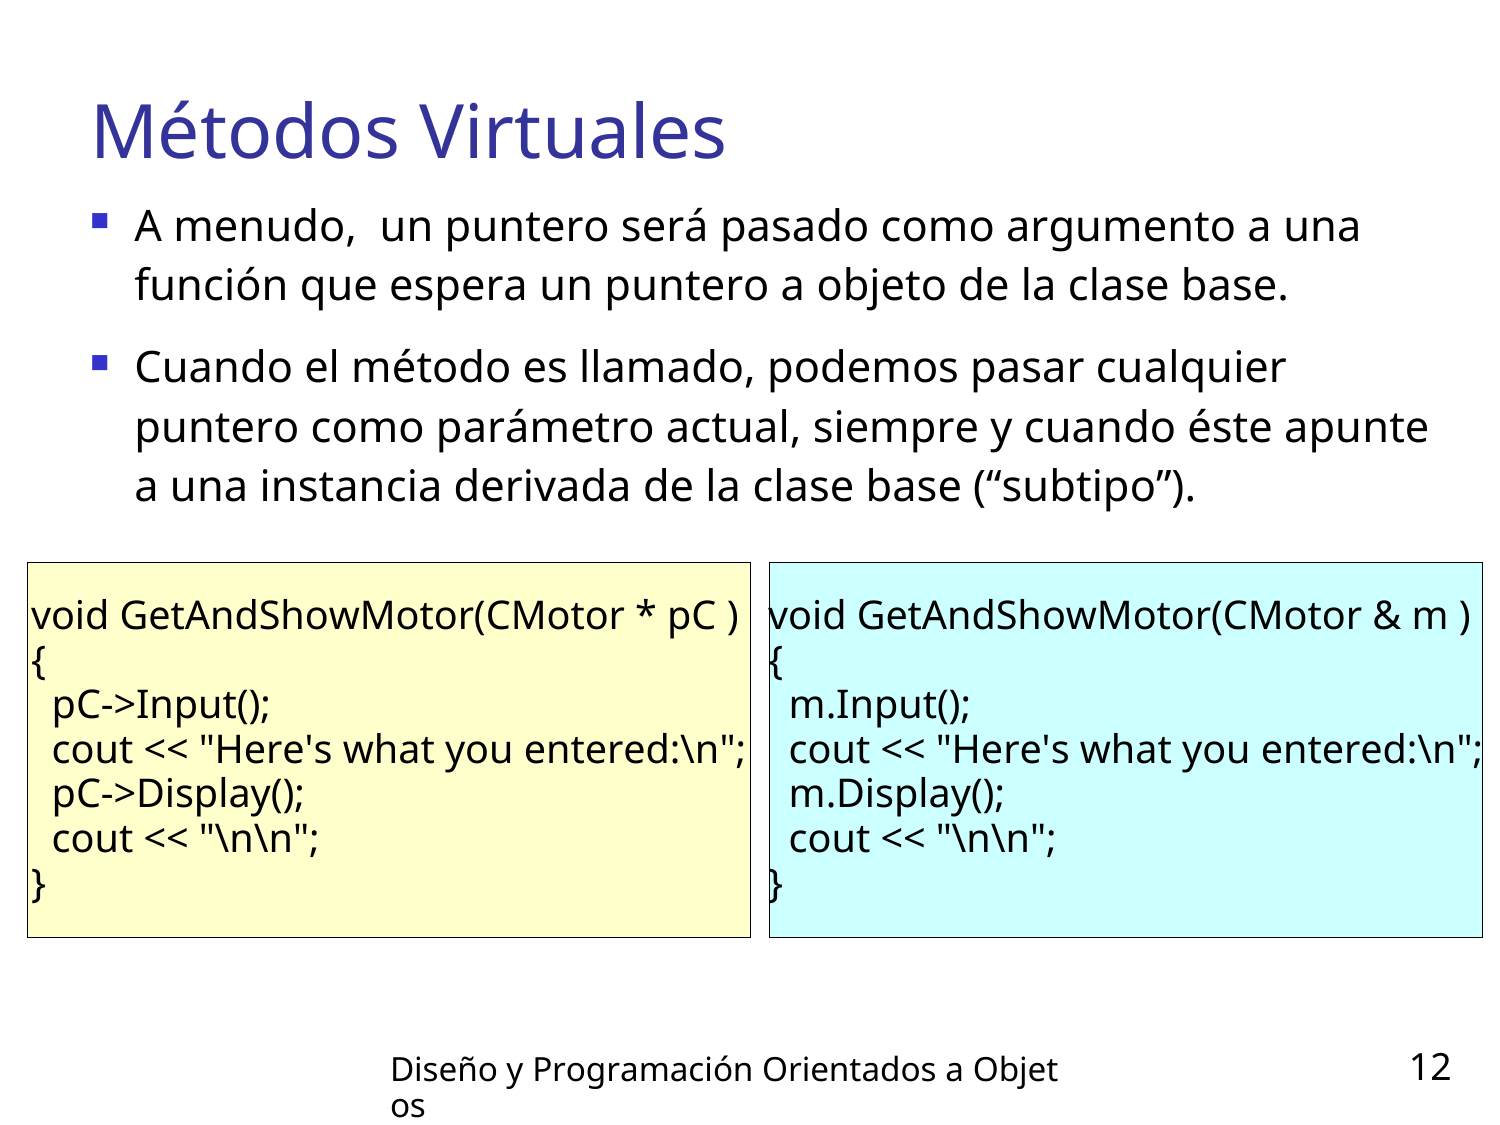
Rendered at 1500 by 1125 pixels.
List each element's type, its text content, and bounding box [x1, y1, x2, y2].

text_box void GetAndShowMotor(CMotor & m )‏ { m.Input(); cout << "Here's what you entered:\n"; m.Display(); cout << "\n\n"; } [769, 562, 1483, 938]
text_box void GetAndShowMotor(CMotor * pC )‏ { pC->Input(); cout << "Here's what you entered:\n"; pC->Display(); cout << "\n\n"; } [27, 562, 751, 938]
list A menudo, un puntero será pasado como argumento a una función que espera un puntero a objeto de la clase base. Cuando el método es llamado, podemos pasar cualquier puntero como parámetro actual, siempre y cuando éste apunte a una instancia derivada de la clase base (“subtipo”). [75, 187, 1462, 526]
title Métodos Virtuales [75, 10, 1466, 188]
